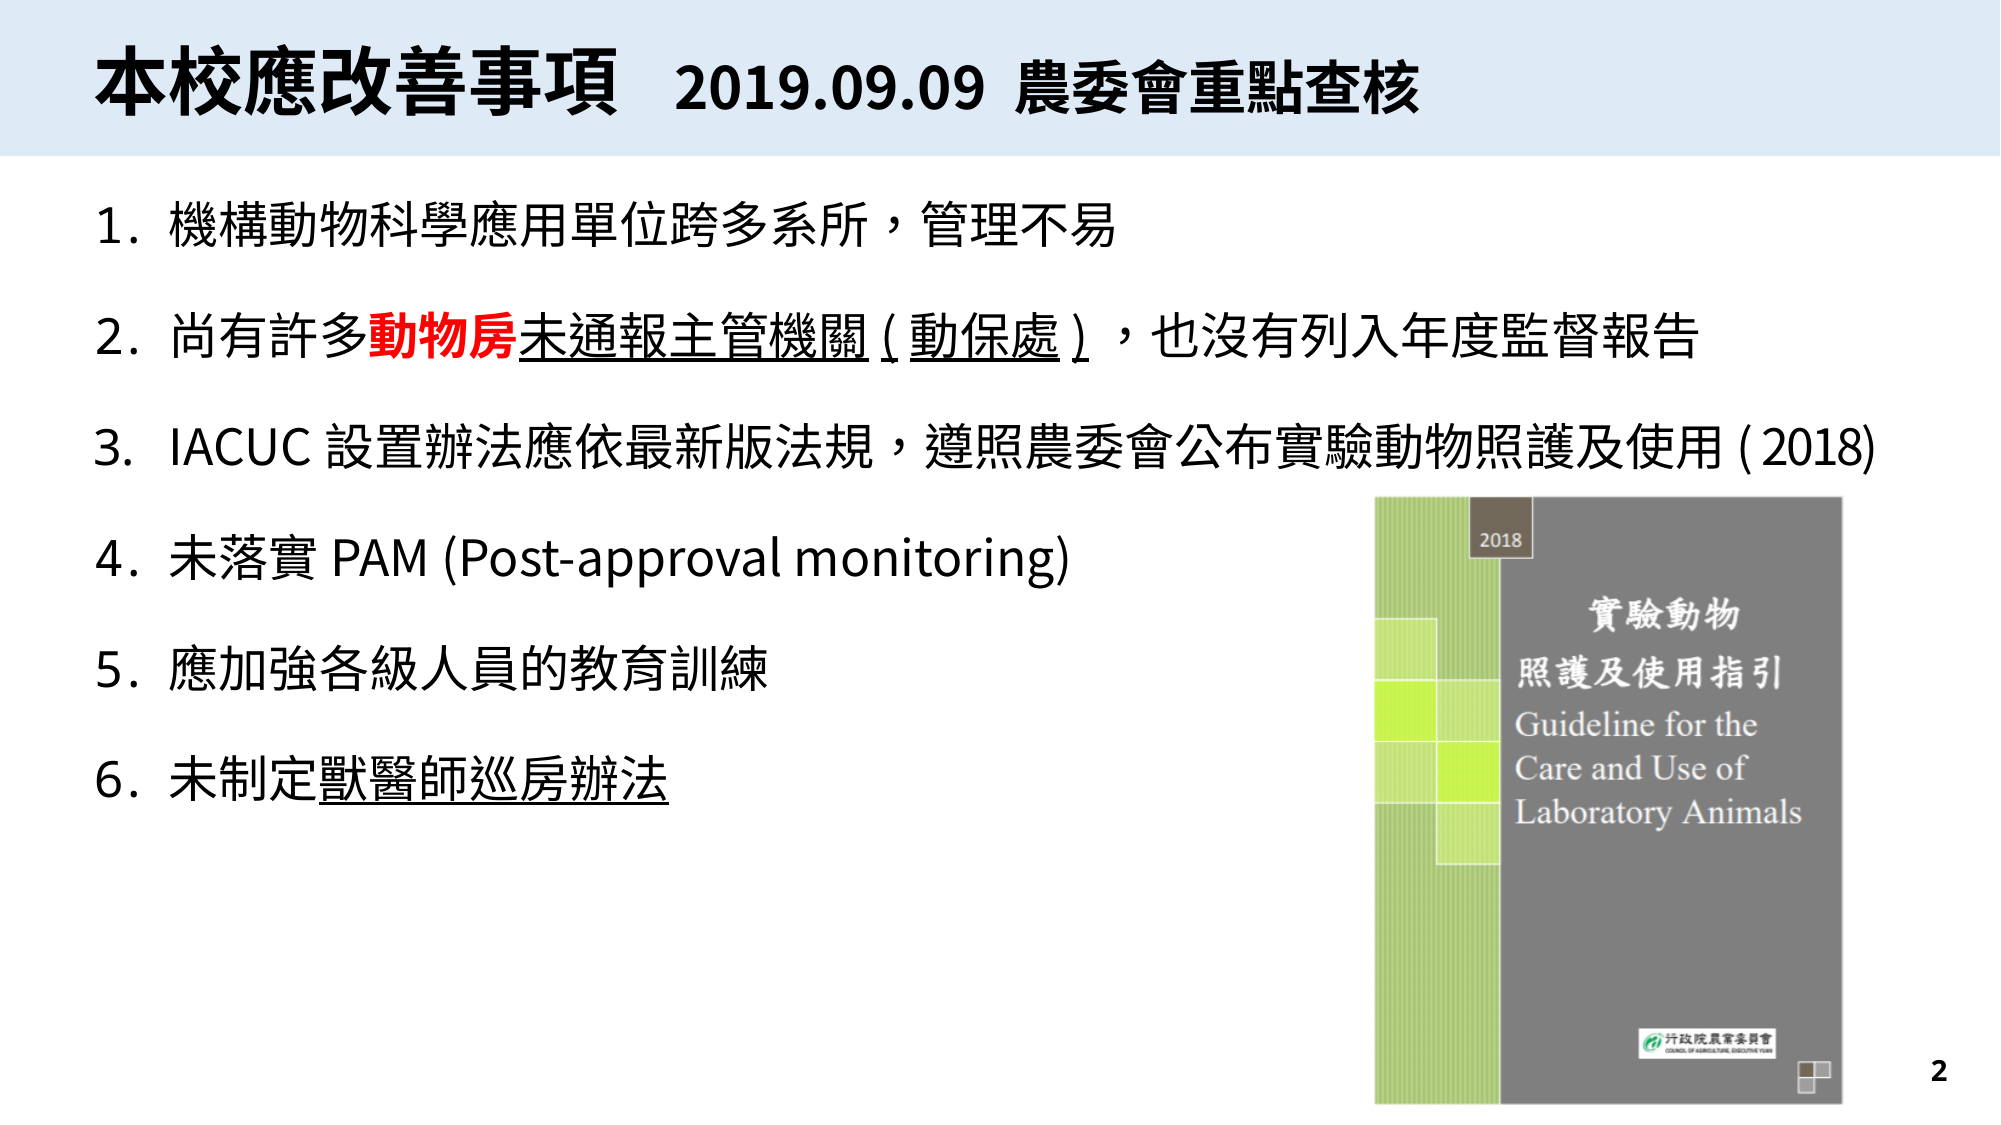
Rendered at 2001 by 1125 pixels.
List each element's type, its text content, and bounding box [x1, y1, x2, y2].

picture [1373, 491, 1846, 1105]
title 本校應改善事項 2019.09.09 農委會重點查核 [78, 27, 1683, 143]
slide_number <編號> [1512, 1042, 1963, 1103]
text_box [0, 0, 2000, 157]
list 機構動物科學應用單位跨多系所，管理不易 尚有許多動物房未通報主管機關(動保處)，也沒有列入年度監督報告 IACUC設置辦法應依最新版法規，遵照農委會公布實驗動物照護及使用(2018) 未落實PAM (Post-approval monitoring) 應加強各級人員的教育訓練 未制定獸醫師巡房辦法 [78, 156, 1963, 1074]
